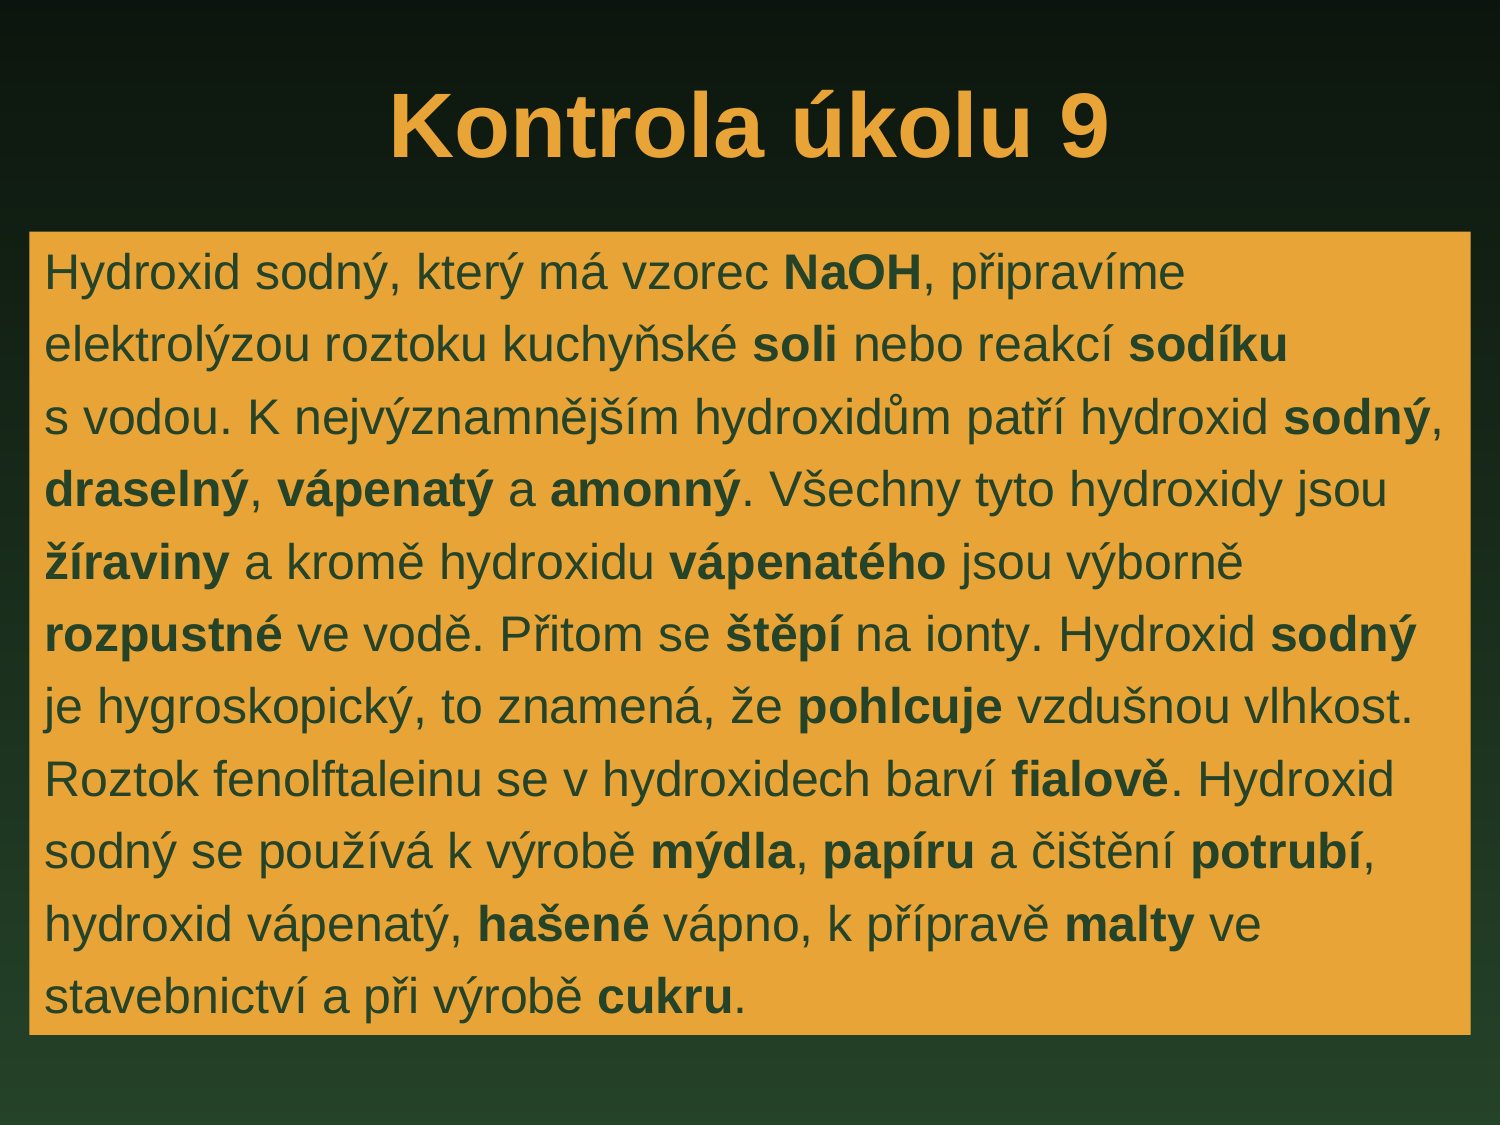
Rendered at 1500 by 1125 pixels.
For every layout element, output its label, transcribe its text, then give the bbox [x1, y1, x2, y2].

list Hydroxid sodný, který má vzorec NaOH, připravíme elektrolýzou roztoku kuchyňské soli nebo reakcí sodíku s vodou. K nejvýznamnějším hydroxidům patří hydroxid sodný, draselný, vápenatý a amonný. Všechny tyto hydroxidy jsou žíraviny a kromě hydroxidu vápenatého jsou výborně rozpustné ve vodě. Přitom se štěpí na ionty. Hydroxid sodný je hygroskopický, to znamená, že pohlcuje vzdušnou vlhkost. Roztok fenolftaleinu se v hydroxidech barví fialově. Hydroxid sodný se používá k výrobě mýdla, papíru a čištění potrubí, hydroxid vápenatý, hašené vápno, k přípravě malty ve stavebnictví a při výrobě cukru. [29, 231, 1471, 1035]
title Kontrola úkolu 9 [75, 45, 1426, 197]
